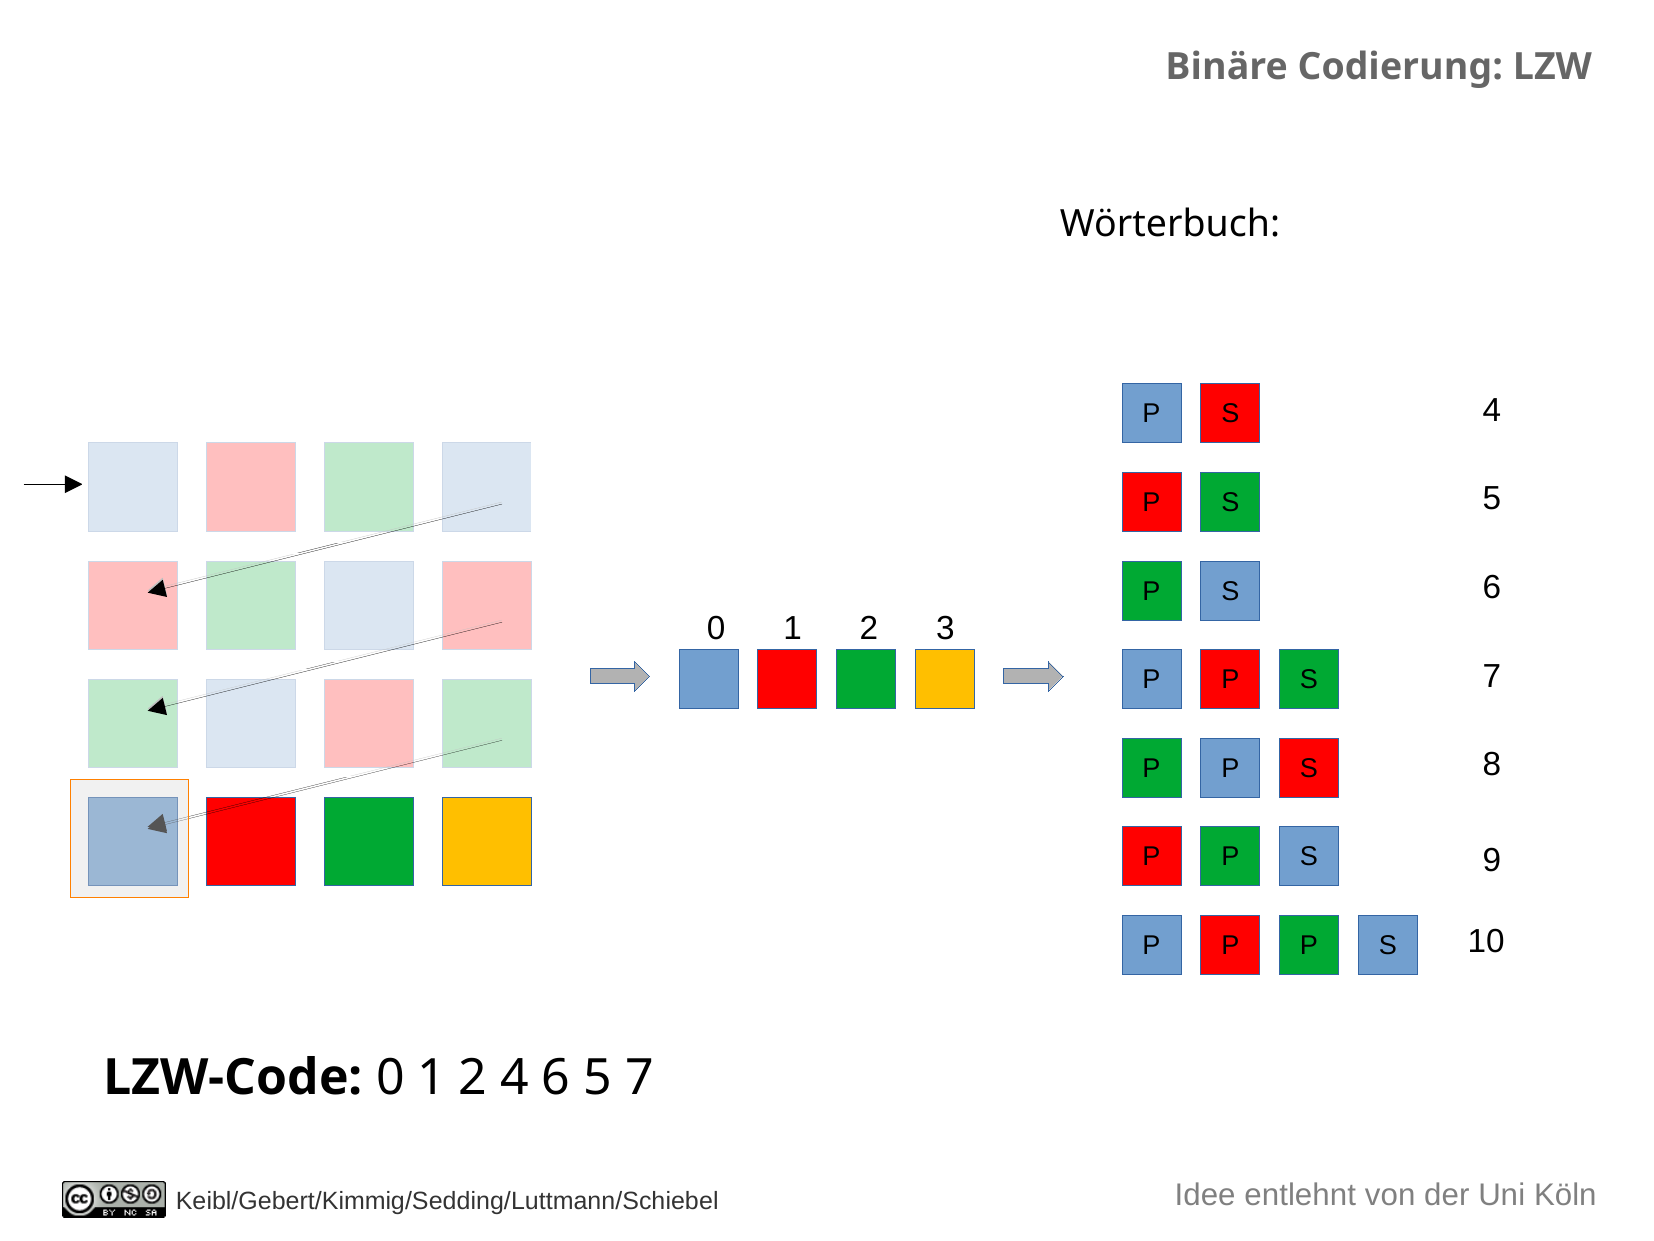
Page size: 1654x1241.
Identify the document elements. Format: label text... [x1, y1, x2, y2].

text_box [1003, 661, 1064, 692]
text_box S [1279, 826, 1339, 886]
text_box [590, 661, 650, 692]
text_box [70, 779, 189, 898]
text_box 1 [768, 602, 807, 655]
text_box [679, 649, 739, 709]
text_box 10 [1452, 915, 1536, 975]
text_box P [1122, 561, 1182, 621]
text_box 0 [692, 602, 731, 655]
text_box [757, 649, 817, 709]
text_box [442, 797, 532, 886]
text_box P [1200, 826, 1260, 886]
text_box 8 [1467, 738, 1506, 791]
text_box S [1279, 738, 1339, 798]
text_box 7 [1467, 649, 1506, 702]
text_box [206, 797, 262, 811]
text_box [915, 649, 975, 709]
text_box P [1122, 738, 1182, 798]
text_box 3 [921, 602, 960, 655]
text_box P [1122, 383, 1182, 443]
text_box [324, 797, 414, 886]
text_box [71, 669, 562, 777]
text_box P [1122, 826, 1182, 886]
text_box [83, 553, 554, 662]
text_box [82, 434, 532, 543]
text_box P [1200, 738, 1260, 798]
text_box [836, 649, 896, 709]
picture [62, 1181, 166, 1218]
text_box Binäre Codierung: LZW [1150, 31, 1610, 83]
text_box LZW-Code: 0 1 2 4 6 5 7 [88, 1033, 1565, 1105]
text_box 9 [1467, 833, 1506, 886]
text_box S [1200, 561, 1260, 621]
text_box 5 [1467, 472, 1506, 525]
text_box P [1122, 472, 1182, 532]
text_box P [1200, 649, 1260, 709]
text_box [206, 797, 296, 886]
text_box 4 [1467, 383, 1506, 436]
text_box P [1122, 649, 1182, 709]
text_box 6 [1467, 561, 1506, 613]
text_box 2 [844, 602, 884, 655]
text_box S [1200, 472, 1260, 532]
text_box Idee entlehnt von der Uni Köln [1145, 1169, 1613, 1219]
text_box Wörterbuch: [1045, 189, 1548, 246]
text_box S [1279, 649, 1339, 709]
text_box S [1358, 915, 1418, 975]
text_box P [1122, 915, 1182, 975]
text_box P [1200, 915, 1260, 975]
text_box P [1279, 915, 1339, 975]
text_box S [1200, 383, 1260, 443]
